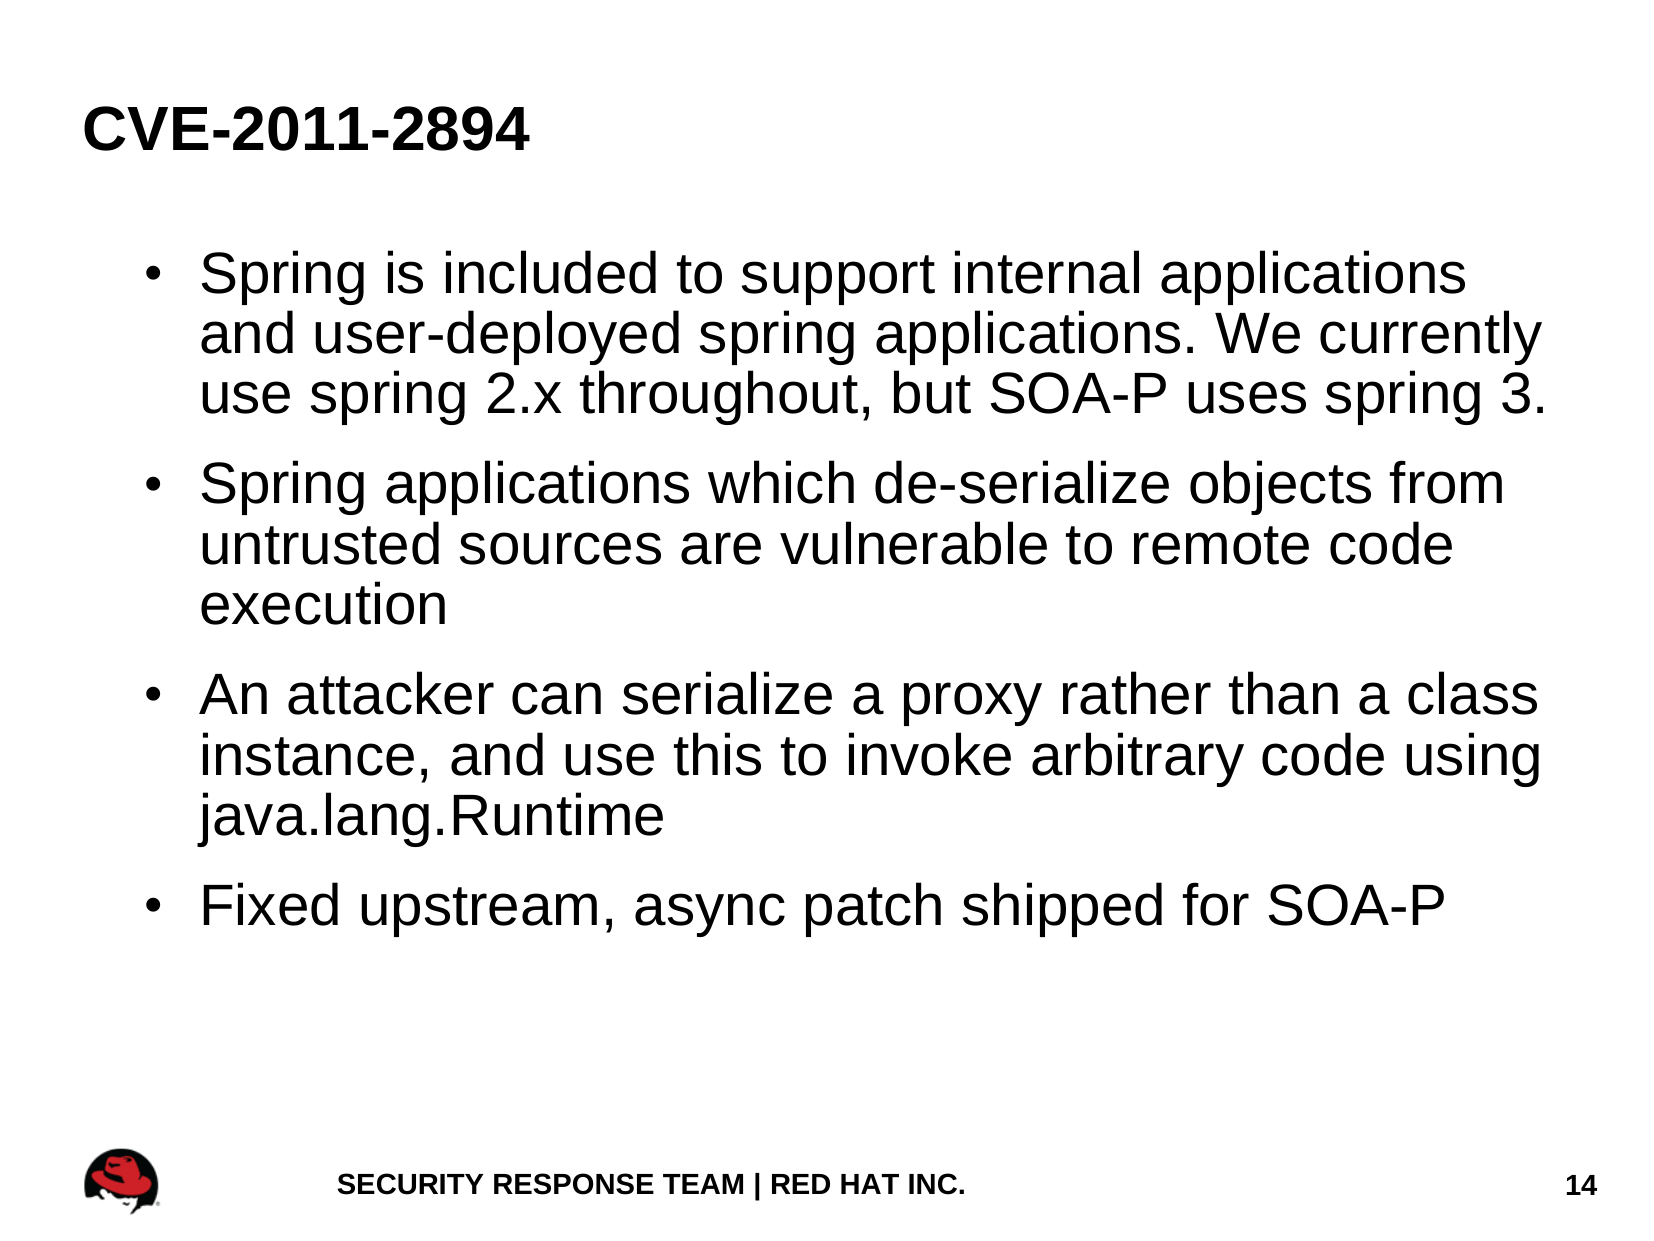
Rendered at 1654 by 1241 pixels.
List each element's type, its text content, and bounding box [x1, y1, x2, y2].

title CVE-2011-2894 [82, 37, 1571, 225]
picture [83, 1146, 166, 1224]
list Spring is included to support internal applications and user-deployed spring applications. We currently use spring 2.x throughout, but SOA-P uses spring 3. Spring applications which de-serialize objects from untrusted sources are vulnerable to remote code execution An attacker can serialize a proxy rather than a class instance, and use this to invoke arbitrary code using java.lang.Runtime Fixed upstream, async patch shipped for SOA-P [86, 244, 1575, 1039]
